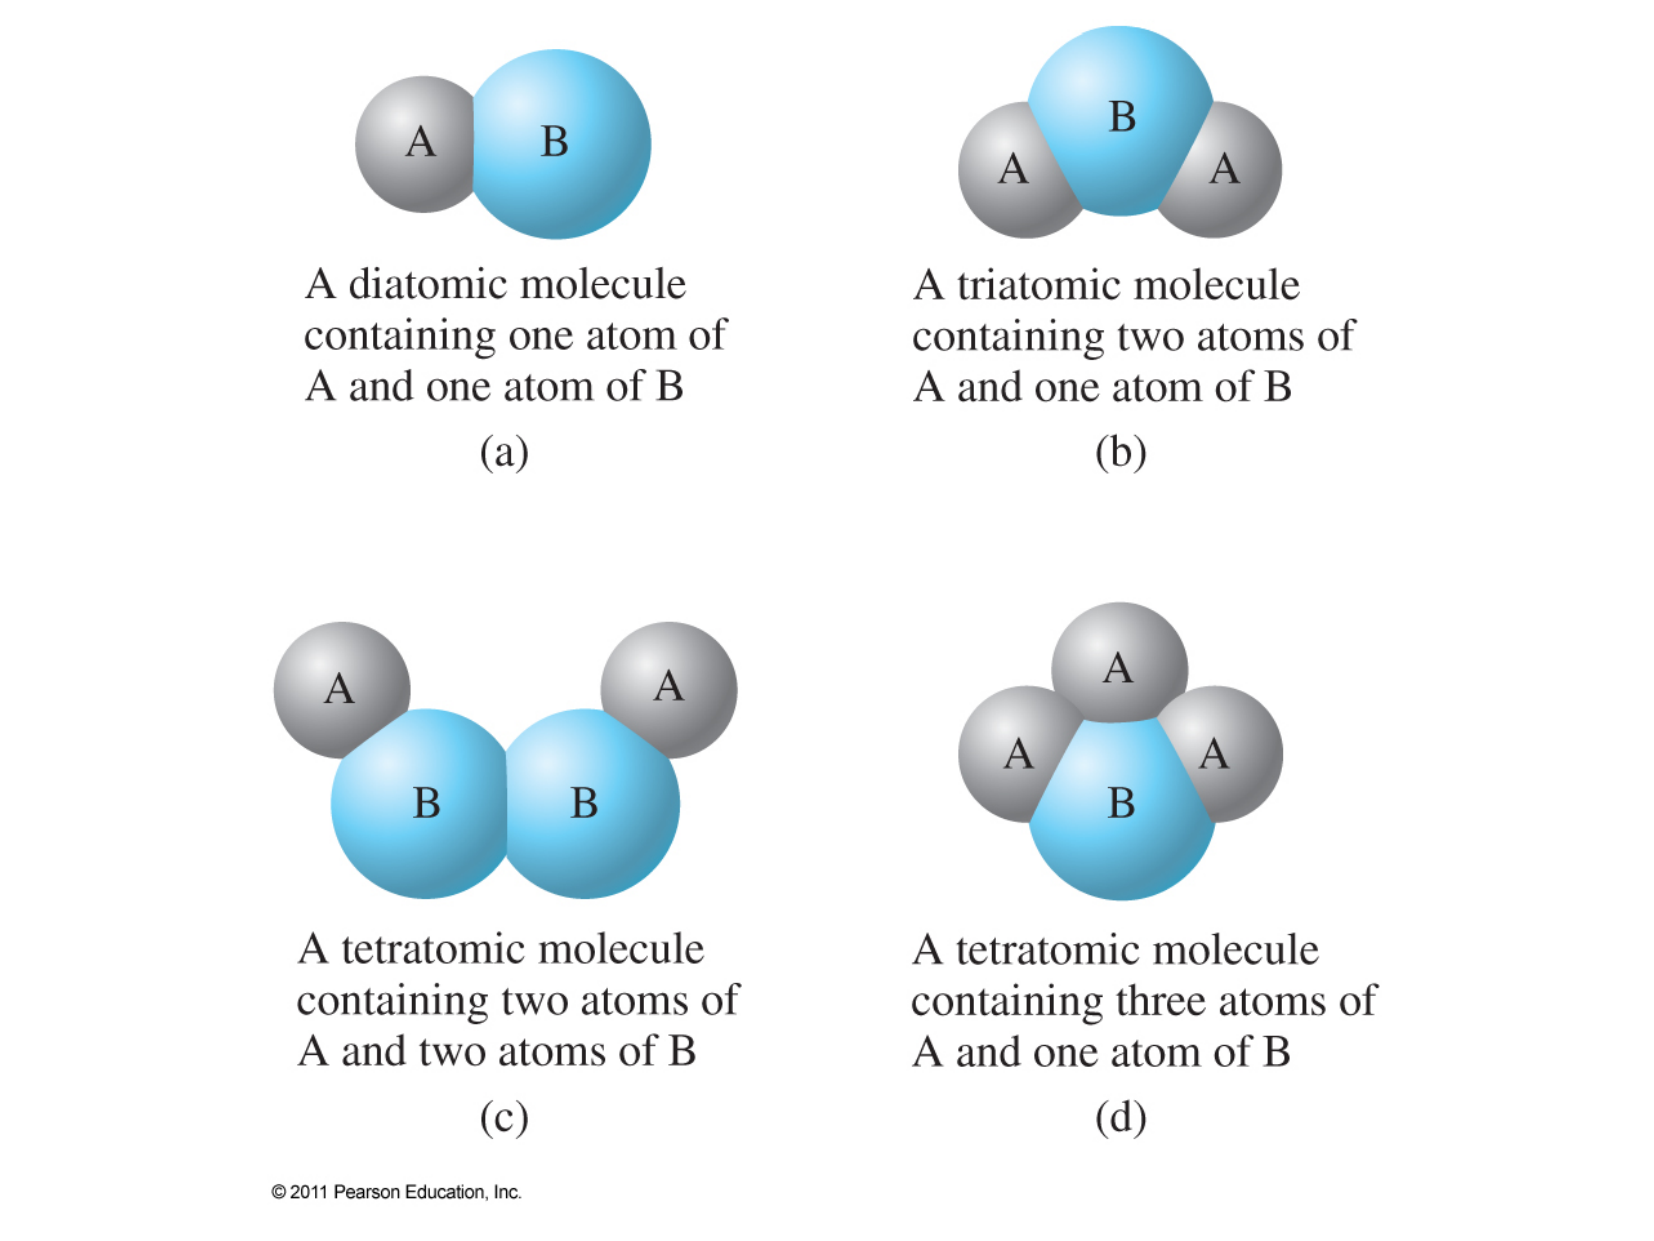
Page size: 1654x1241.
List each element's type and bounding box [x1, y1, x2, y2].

picture [247, 0, 1407, 1241]
